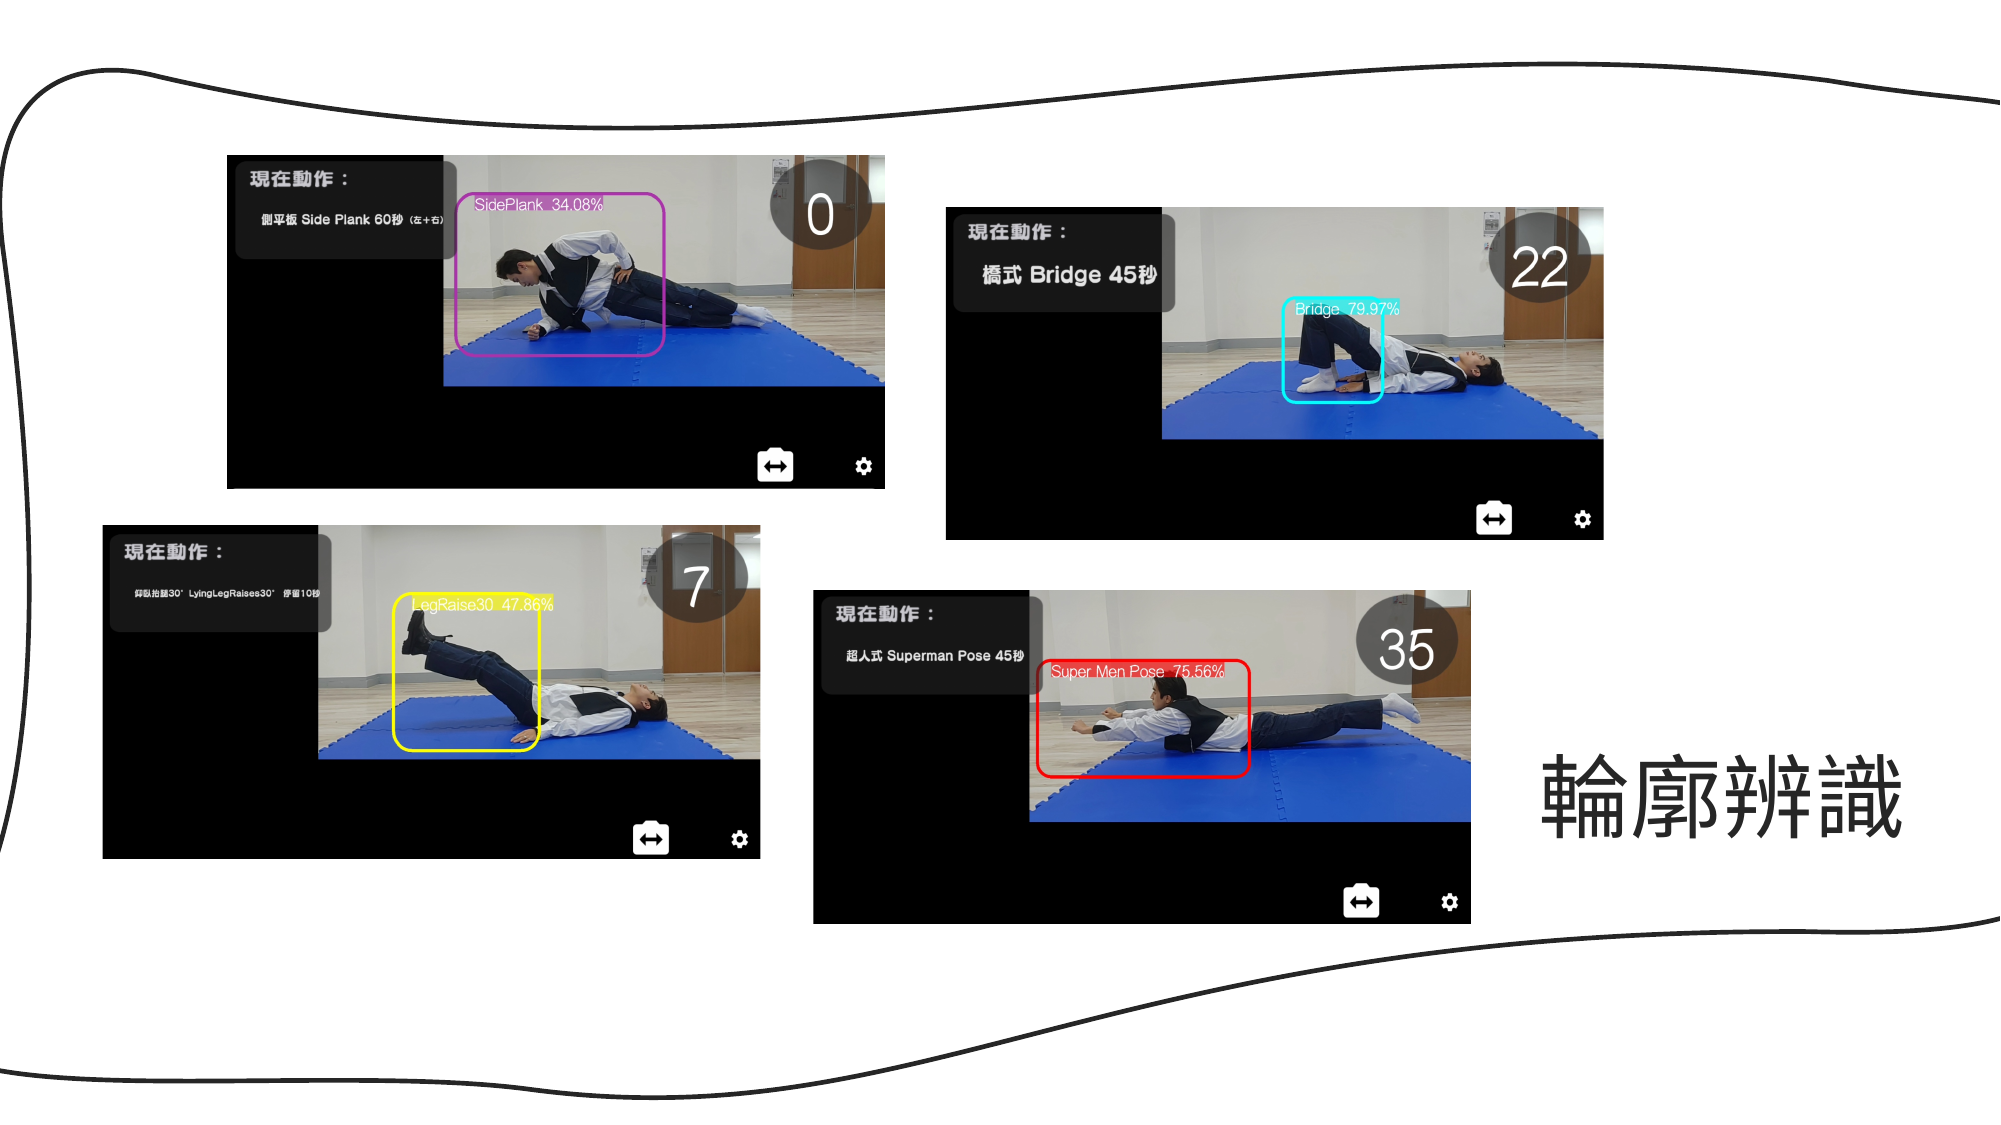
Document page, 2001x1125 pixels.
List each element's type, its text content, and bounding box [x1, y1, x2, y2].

picture [945, 207, 1604, 540]
picture [102, 525, 761, 859]
text_box 輪廓辨識 [1523, 732, 1956, 859]
picture [227, 155, 885, 489]
picture [813, 590, 1471, 924]
